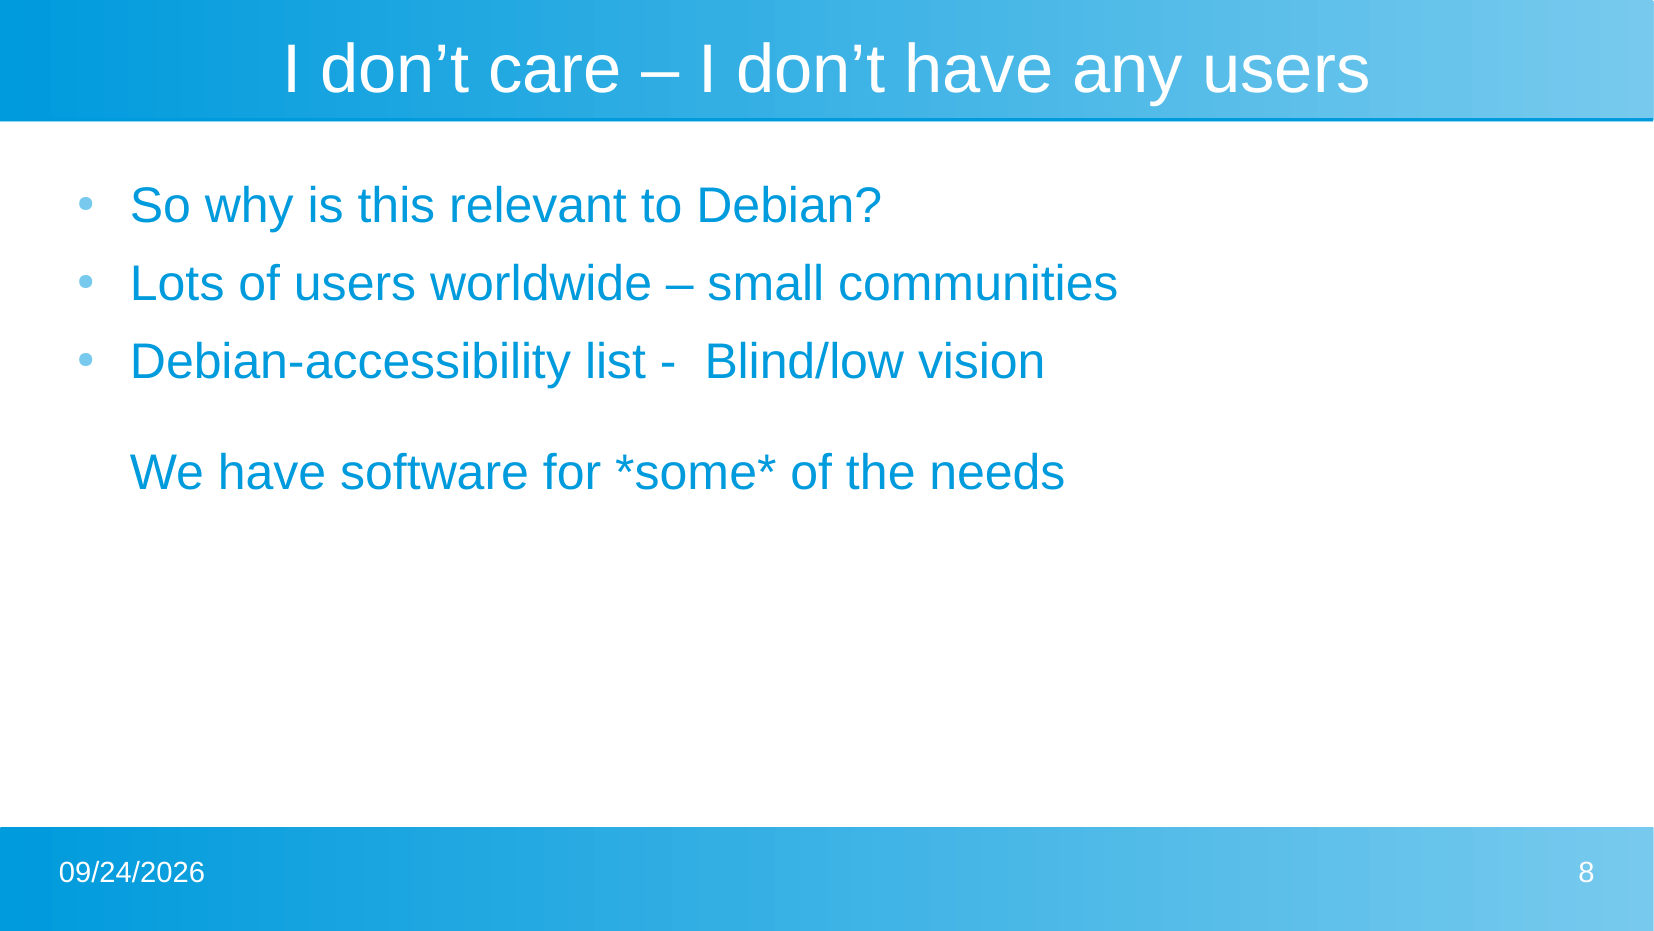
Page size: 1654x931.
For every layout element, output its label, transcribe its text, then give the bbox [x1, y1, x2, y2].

title I don’t care – I don’t have any users [59, 29, 1595, 108]
list So why is this relevant to Debian? Lots of users worldwide – small communities Debian-accessibility list - Blind/low vision We have software for *some* of the needs [59, 177, 1595, 768]
